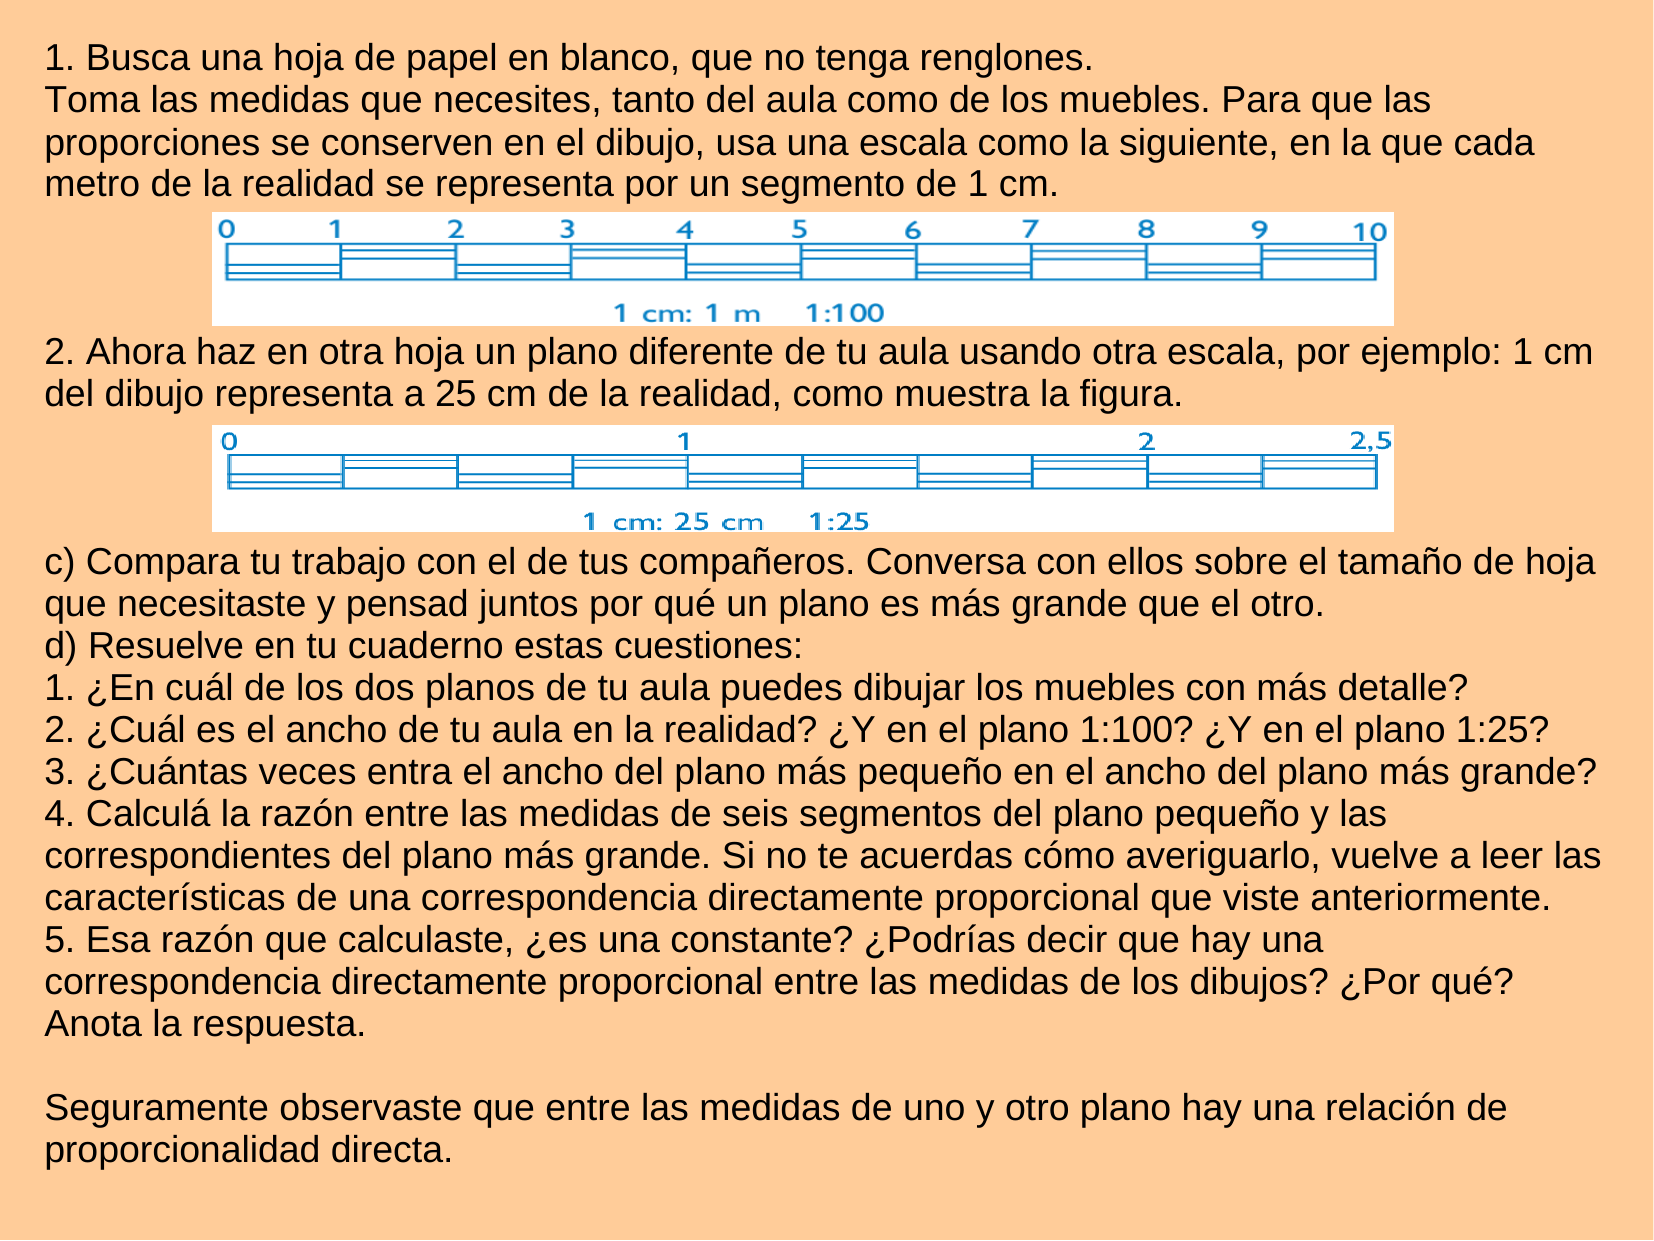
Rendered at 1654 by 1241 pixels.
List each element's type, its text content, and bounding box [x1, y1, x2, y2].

text_box 1. Busca una hoja de papel en blanco, que no tenga renglones. Toma las medidas que necesites, tanto del aula como de los muebles. Para que las proporciones se conserven en el dibujo, usa una escala como la siguiente, en la que cada metro de la realidad se representa por un segmento de 1 cm. 2. Ahora haz en otra hoja un plano diferente de tu aula usando otra escala, por ejemplo: 1 cm del dibujo representa a 25 cm de la realidad, como muestra la figura. c) Compara tu trabajo con el de tus compañeros. Conversa con ellos sobre el tamaño de hoja que necesitaste y pensad juntos por qué un plano es más grande que el otro. d) Resuelve en tu cuaderno estas cuestiones: 1. ¿En cuál de los dos planos de tu aula puedes dibujar los muebles con más detalle? 2. ¿Cuál es el ancho de tu aula en la realidad? ¿Y en el plano 1:100? ¿Y en el plano 1:25? 3. ¿Cuántas veces entra el ancho del plano más pequeño en el ancho del plano más grande? 4. Calculá la razón entre las medidas de seis segmentos del plano pequeño y las correspondientes del plano más grande. Si no te acuerdas cómo averiguarlo, vuelve a leer las características de una correspondencia directamente proporcional que viste anteriormente. 5. Esa razón que calculaste, ¿es una constante? ¿Podrías decir que hay una correspondencia directamente proporcional entre las medidas de los dibujos? ¿Por qué? Anota la respuesta. Seguramente observaste que entre las medidas de uno y otro plano hay una relación de proporcionalidad directa. [29, 29, 1625, 1180]
picture [212, 212, 1394, 326]
picture [212, 425, 1394, 532]
